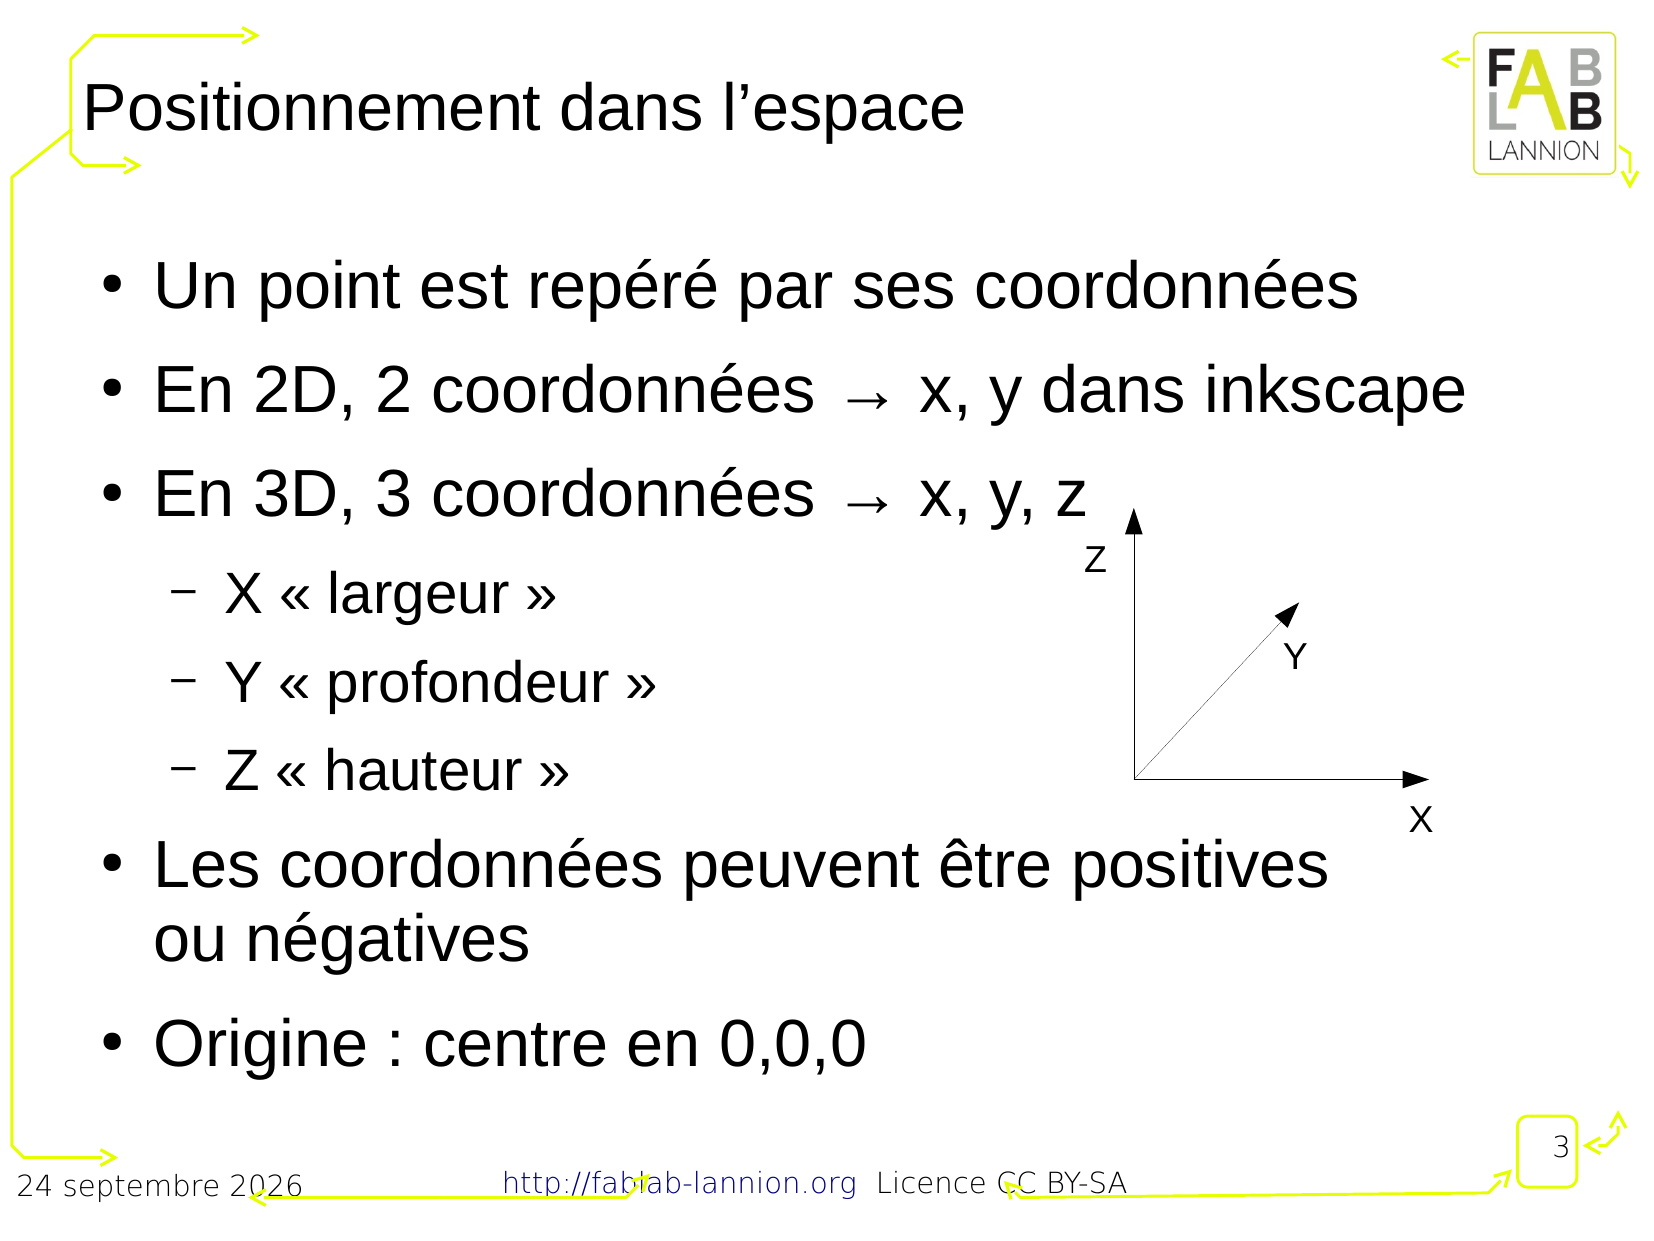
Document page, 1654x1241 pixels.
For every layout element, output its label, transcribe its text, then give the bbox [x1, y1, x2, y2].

text_box Z [1069, 531, 1123, 589]
picture [1470, 29, 1619, 178]
text_box X [1393, 791, 1449, 849]
title Positionnement dans l’espace [82, 49, 1441, 166]
text_box Y [1268, 628, 1323, 686]
list Un point est repéré par ses coordonnées En 2D, 2 coordonnées → x, y dans inkscape En 3D, 3 coordonnées → x, y, z X « largeur » Y « profondeur » Z « hauteur » Les coordonnées peuvent être positives ou négatives Origine : centre en 0,0,0 [82, 248, 1571, 1087]
